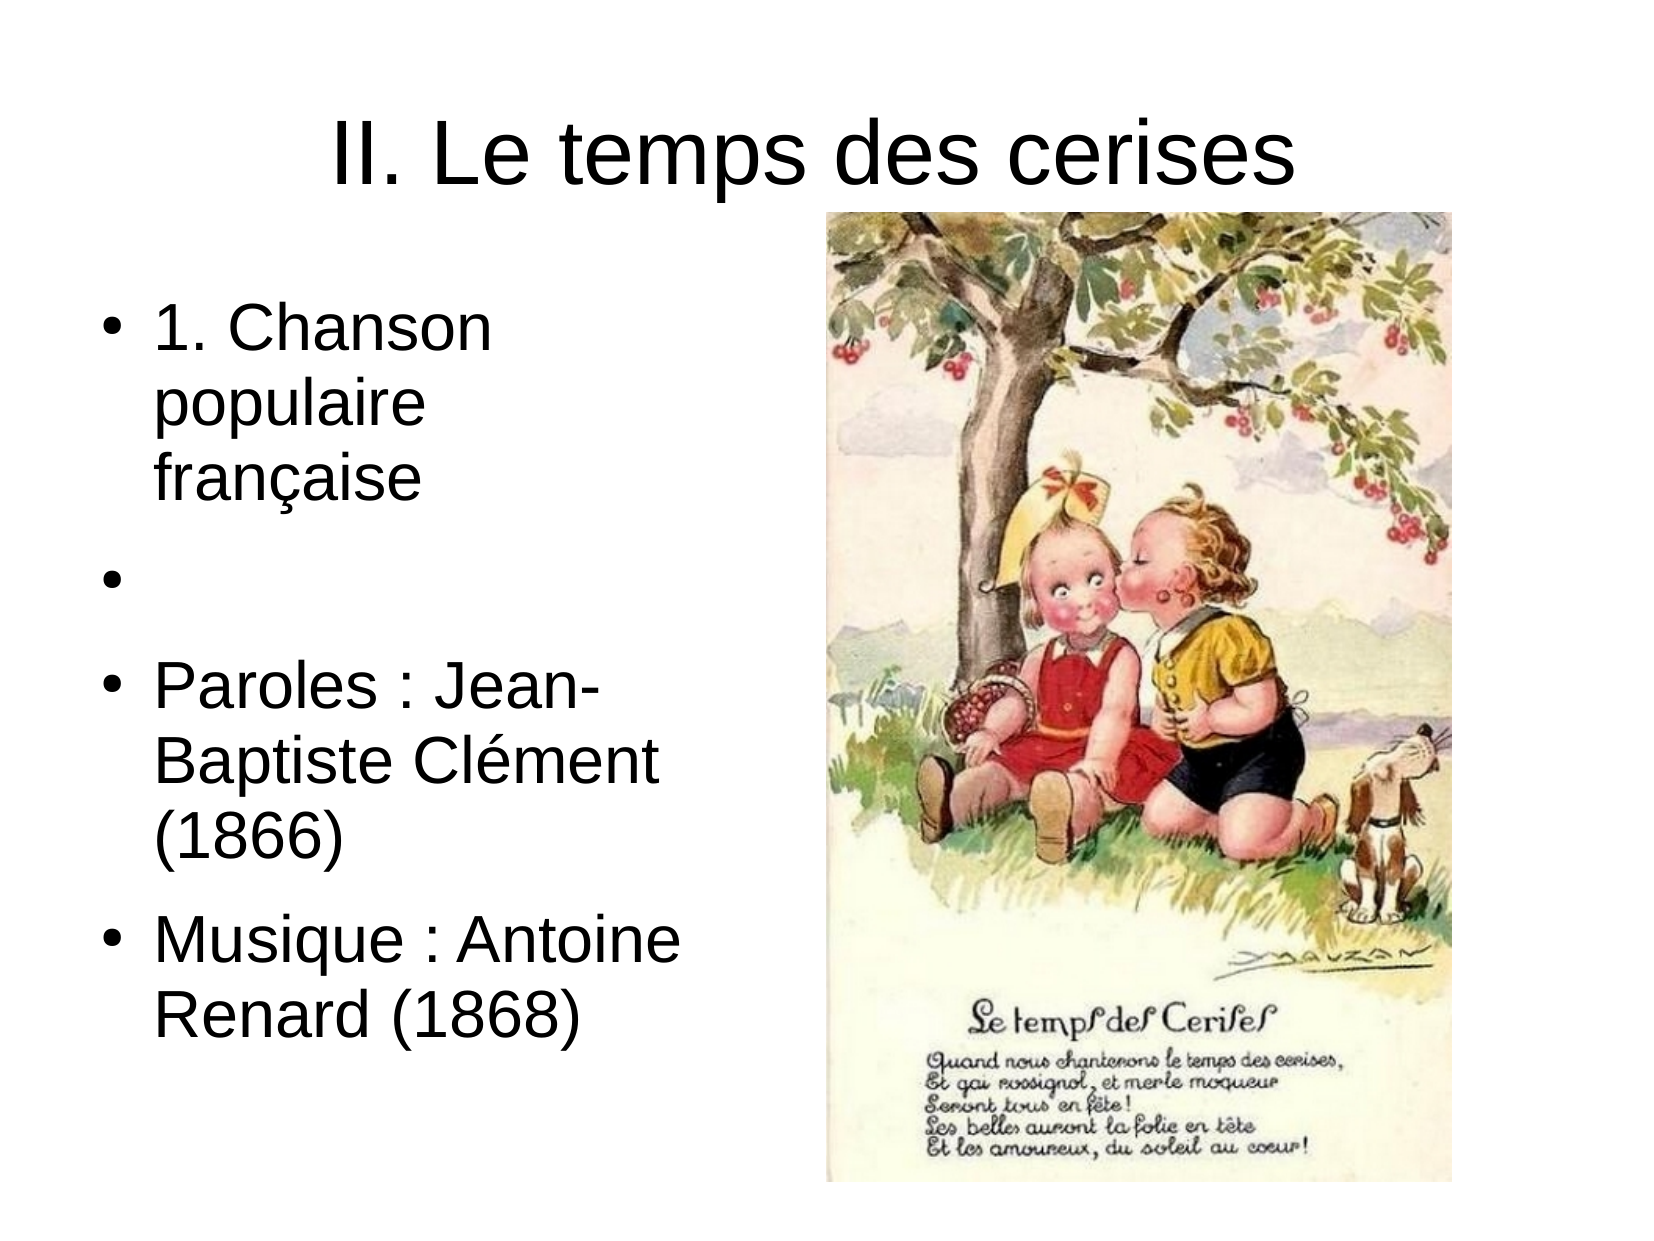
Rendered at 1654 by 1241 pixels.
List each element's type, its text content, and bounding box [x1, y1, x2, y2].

list 1. Chanson populaire française Paroles : Jean-Baptiste Clément (1866) Musique : Antoine Renard (1868) [82, 290, 709, 1052]
picture [826, 212, 1452, 1182]
title II. Le temps des cerises [82, 49, 1571, 257]
